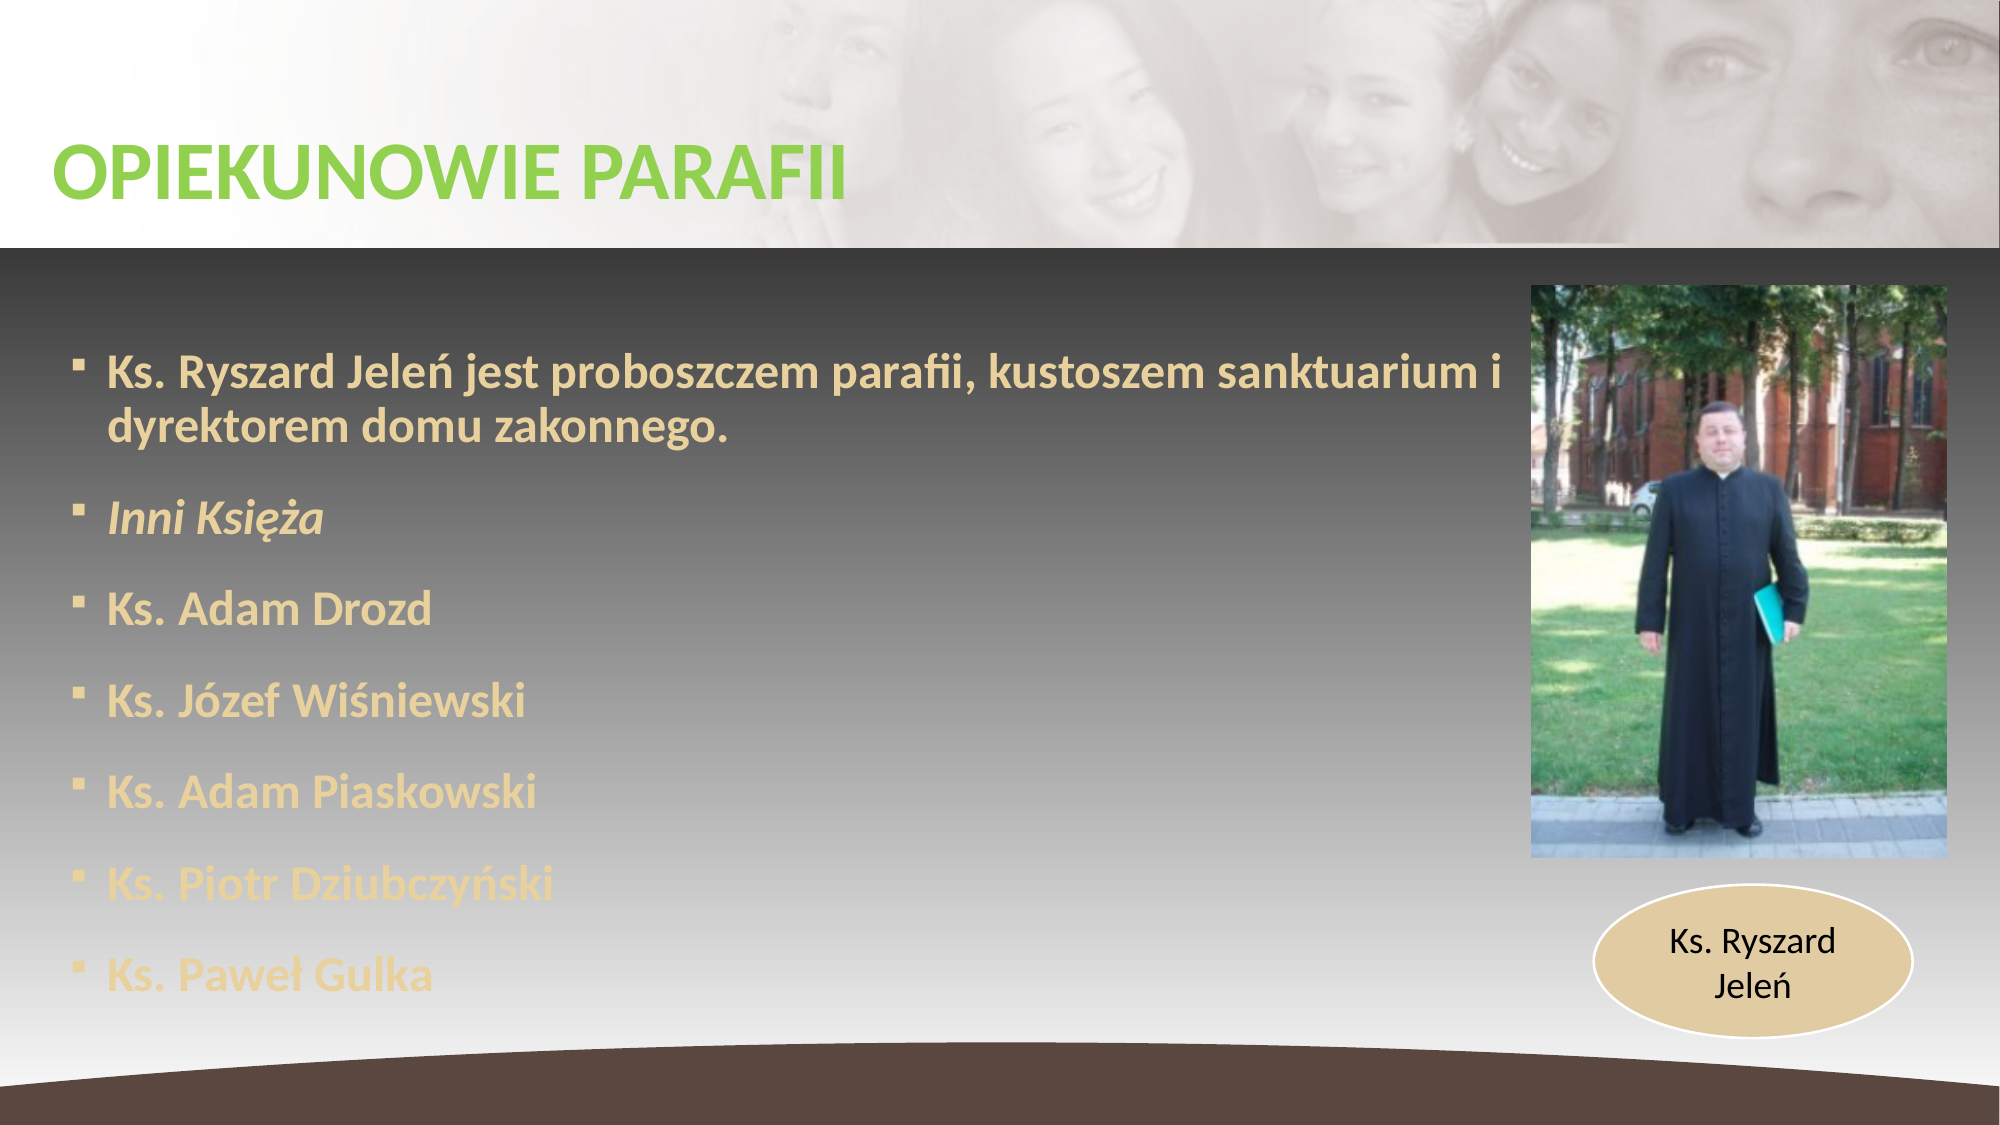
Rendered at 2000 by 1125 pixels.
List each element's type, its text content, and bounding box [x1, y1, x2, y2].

list Ks. Ryszard Jeleń jest proboszczem parafii, kustoszem sanktuarium i dyrektorem domu zakonnego. Inni Księża Ks. Adam Drozd Ks. Józef Wiśniewski Ks. Adam Piaskowski Ks. Piotr Dziubczyński Ks. Paweł Gulka [54, 338, 1555, 1039]
text_box Ks. Ryszard Jeleń [1593, 884, 1913, 1039]
title OPIEKUNOWIE PARAFII [37, 45, 1750, 225]
picture [1531, 285, 1947, 858]
picture [0, 0, 2000, 248]
